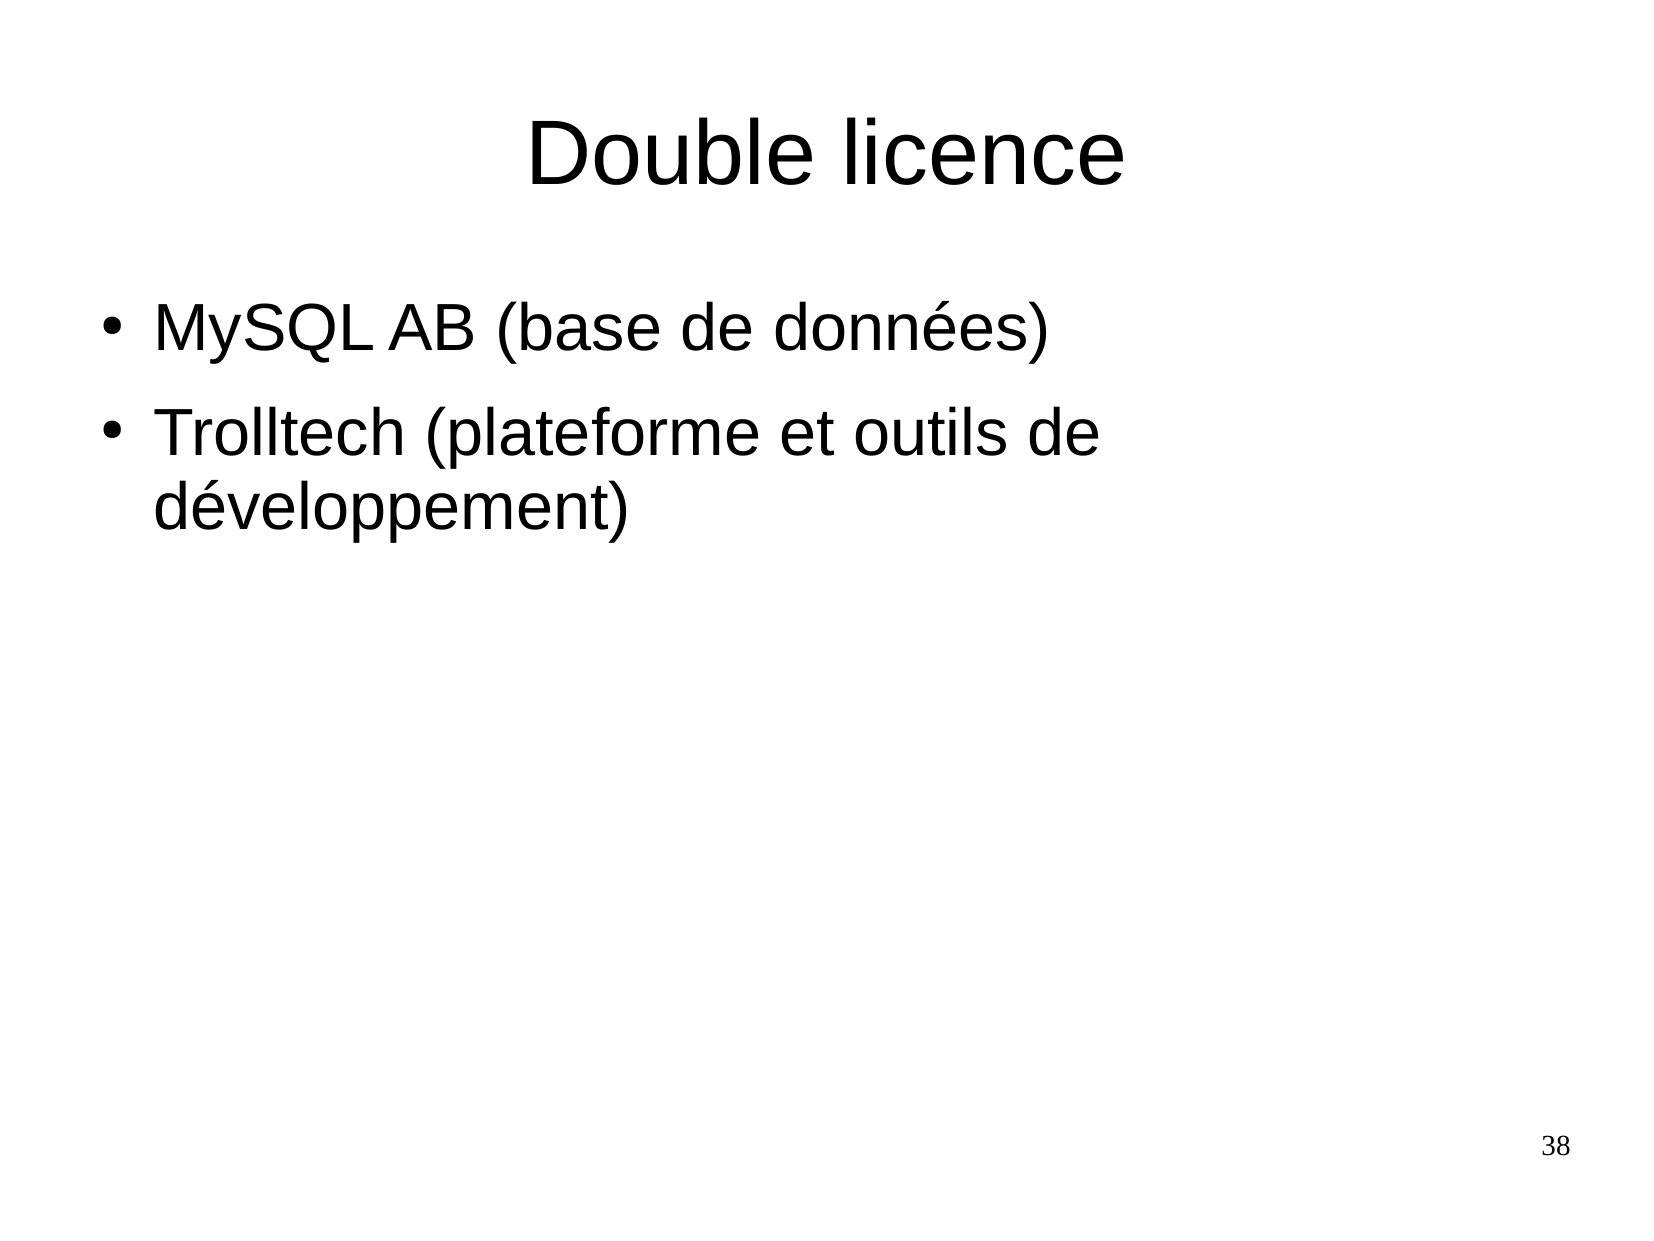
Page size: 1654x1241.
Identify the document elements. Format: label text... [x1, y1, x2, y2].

list MySQL AB (base de données) Trolltech (plateforme et outils de développement) [82, 290, 1538, 1010]
title Double licence [82, 49, 1571, 257]
